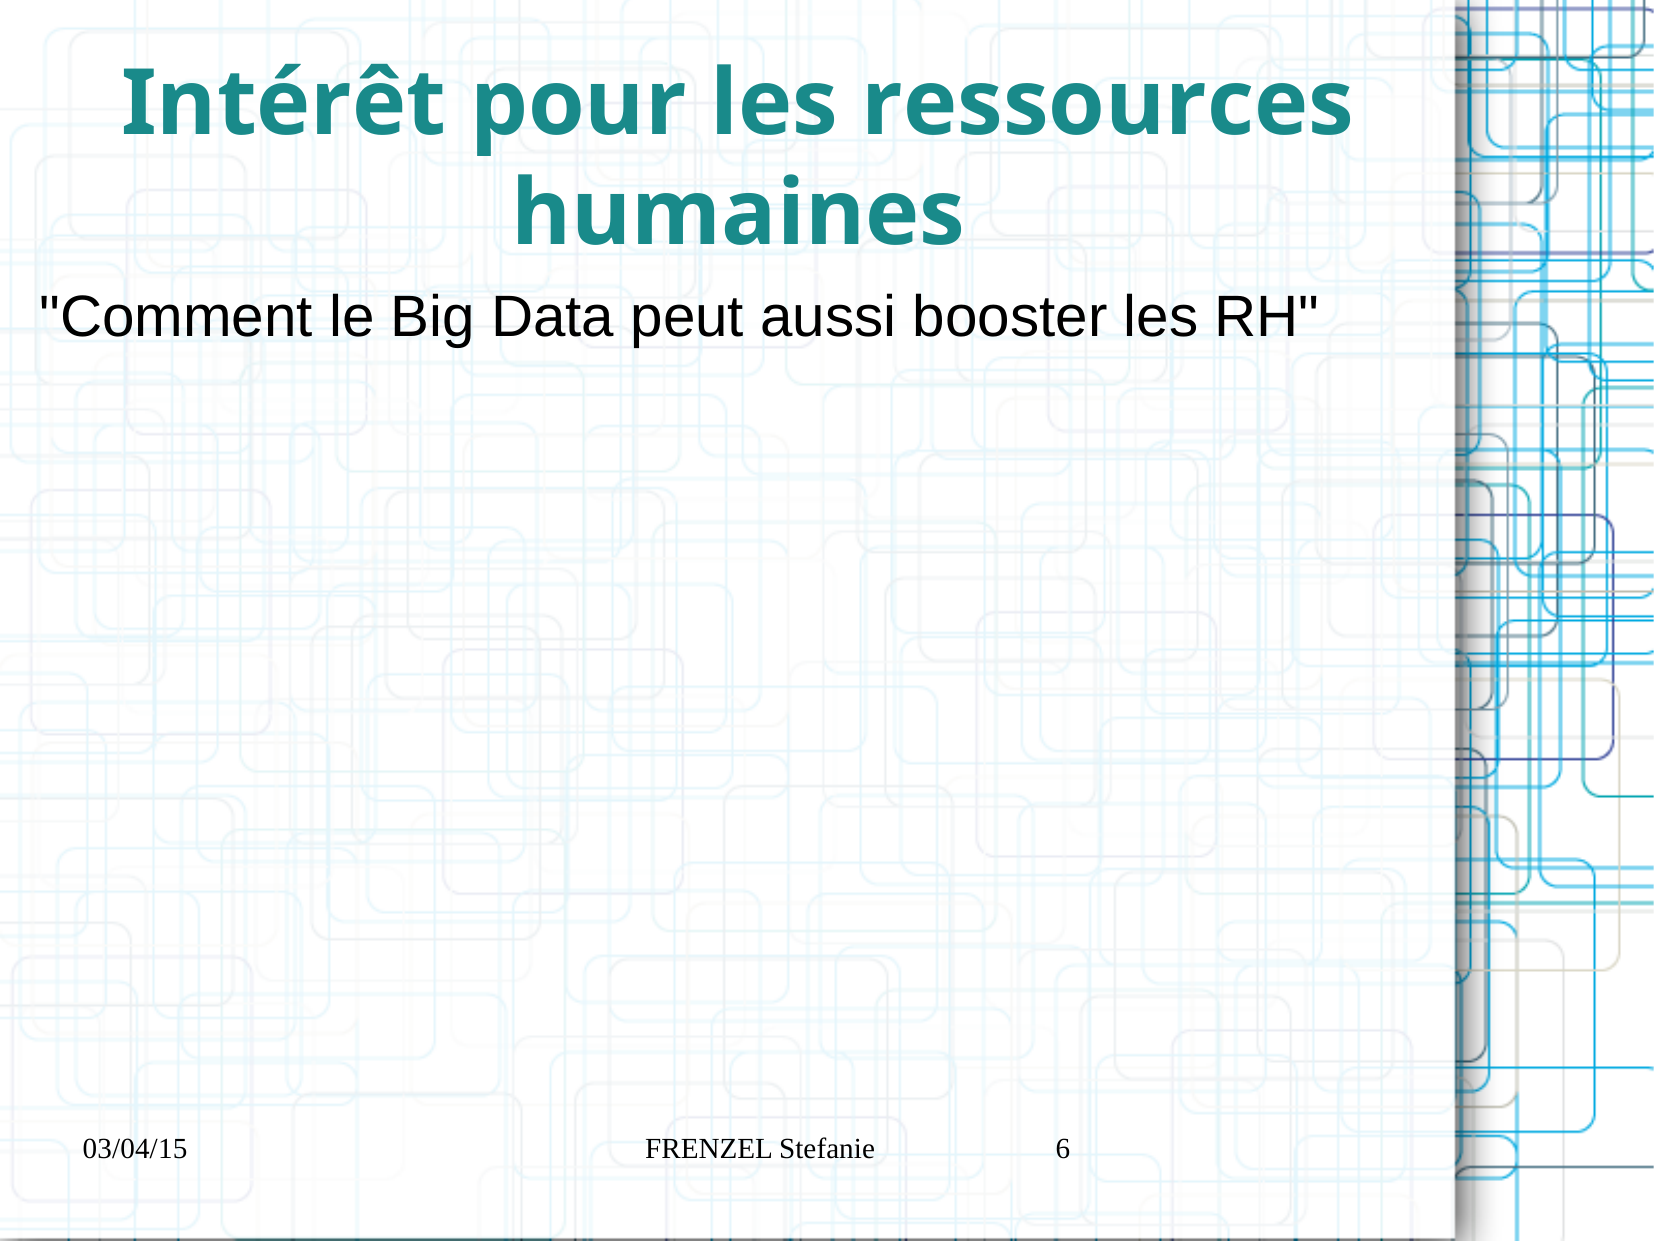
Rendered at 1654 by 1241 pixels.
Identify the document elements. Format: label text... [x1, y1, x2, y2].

text_box [1055, 1129, 1441, 1216]
list "Comment le Big Data peut aussi booster les RH" [23, 278, 1465, 1097]
text_box 03/04/15 [82, 1129, 468, 1216]
title Intérêt pour les ressources humaines [59, 49, 1418, 257]
text_box FRENZEL Stefanie [494, 1129, 1019, 1216]
